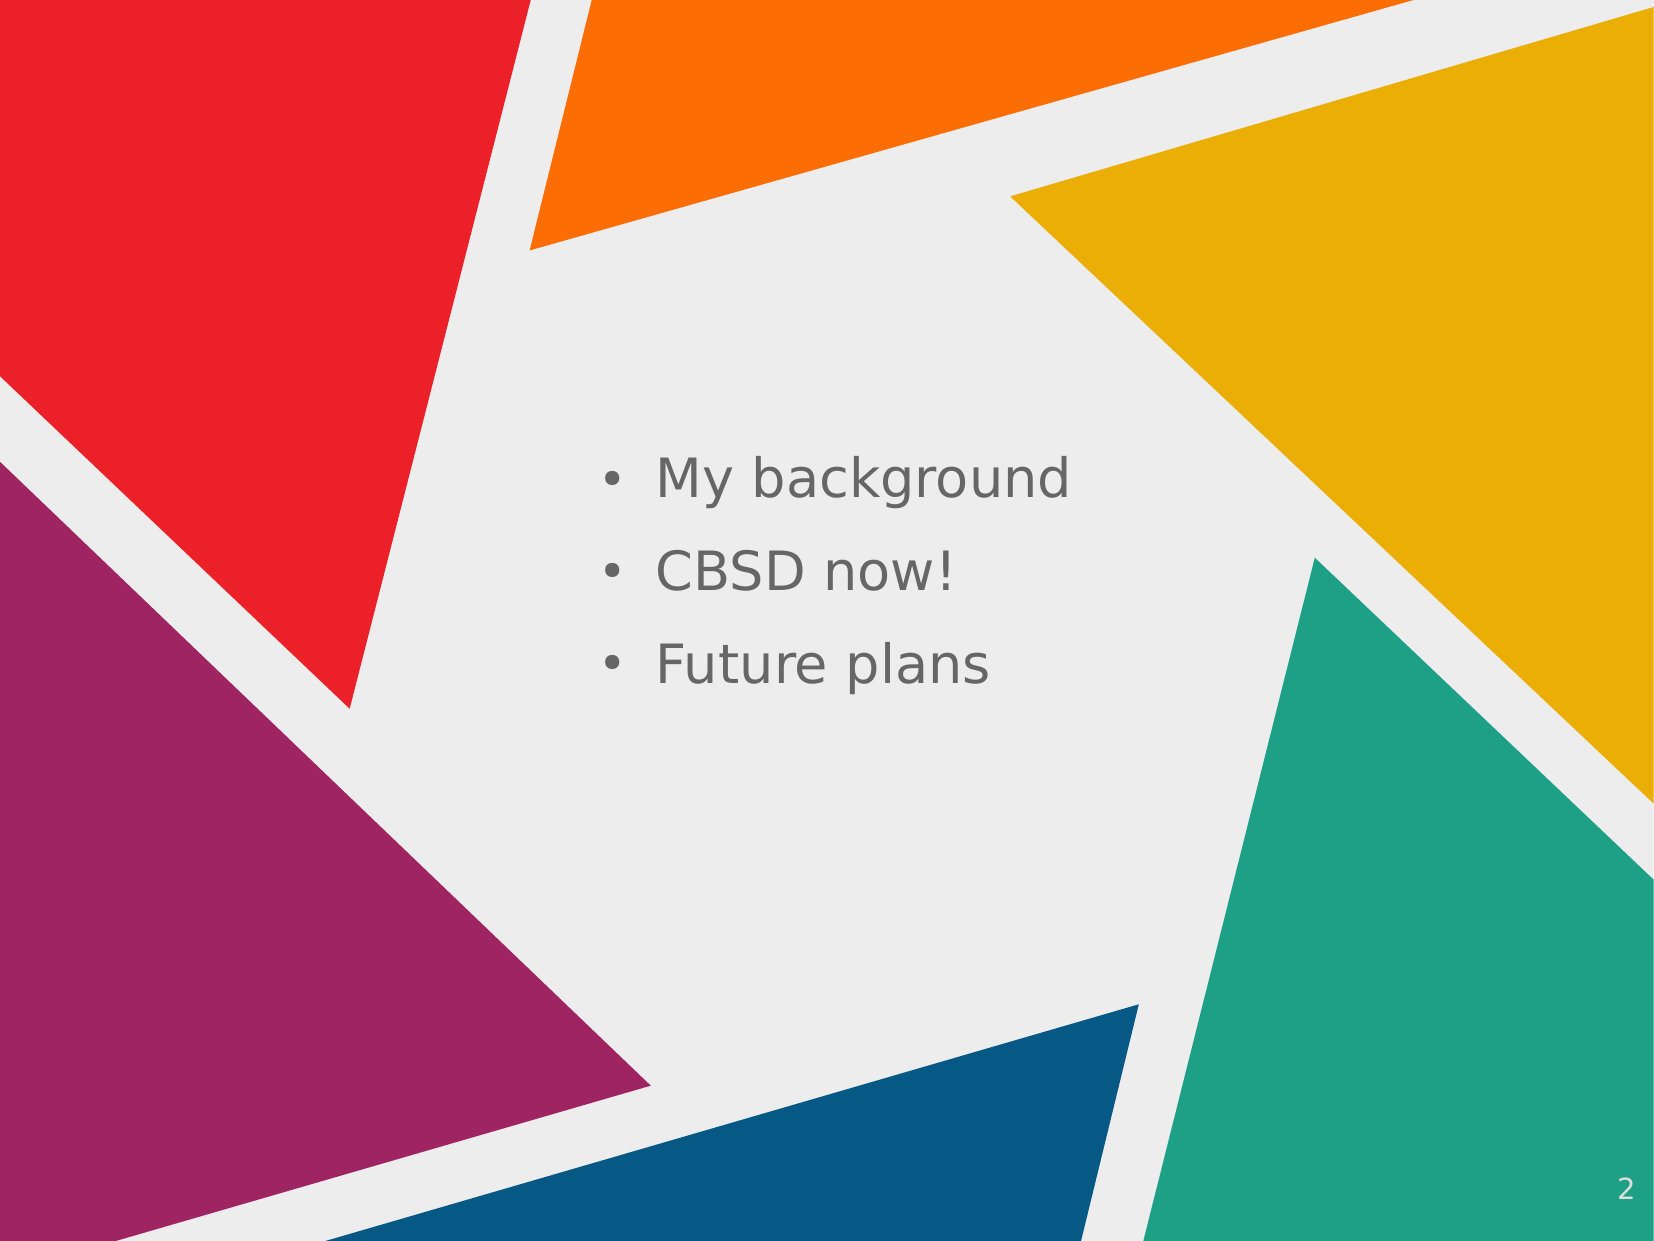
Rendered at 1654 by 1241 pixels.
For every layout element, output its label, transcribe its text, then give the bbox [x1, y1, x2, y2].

list My background CBSD now! Future plans [585, 447, 1183, 751]
